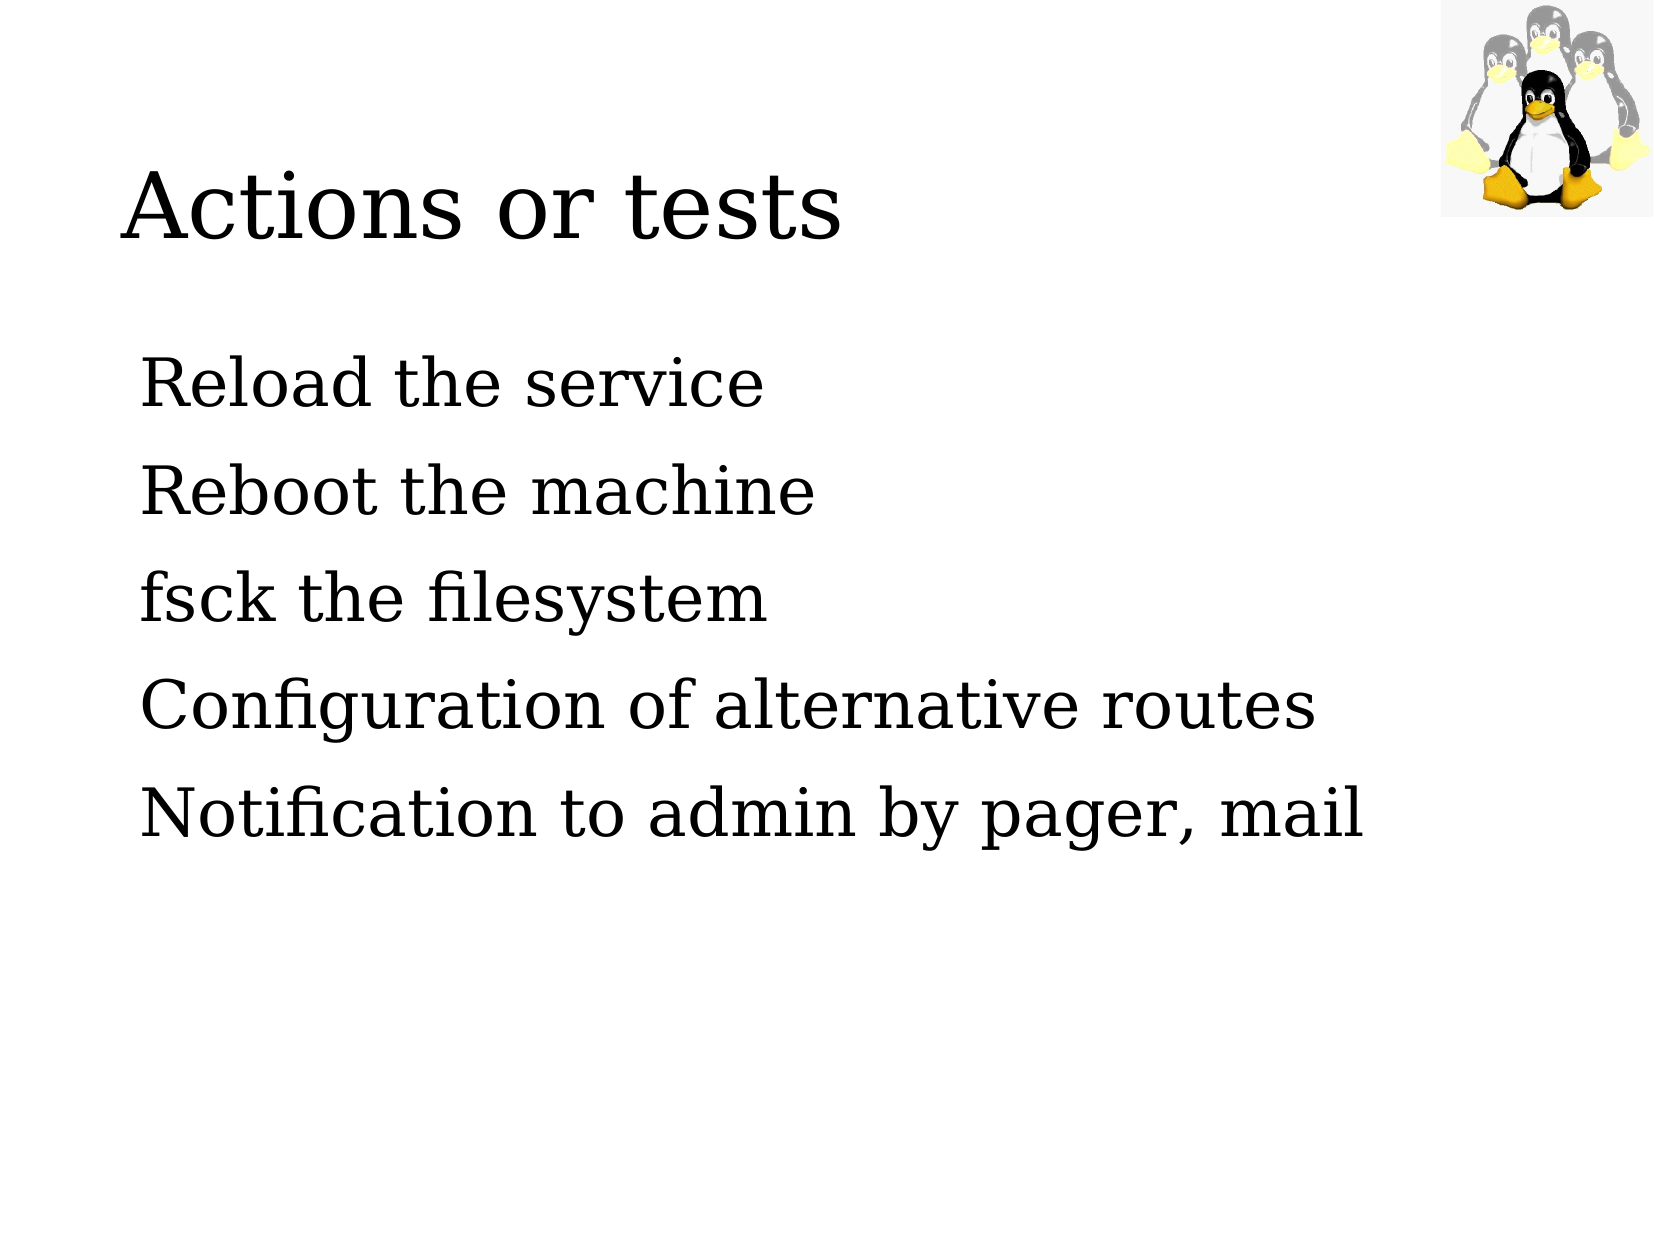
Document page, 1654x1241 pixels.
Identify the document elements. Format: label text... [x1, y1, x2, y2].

title Actions or tests [121, 102, 1534, 311]
picture [1441, 0, 1654, 217]
list Reload the service Reboot the machine fsck the filesystem Configuration of alternative routes Notification to admin by pager, mail [121, 344, 1534, 1127]
